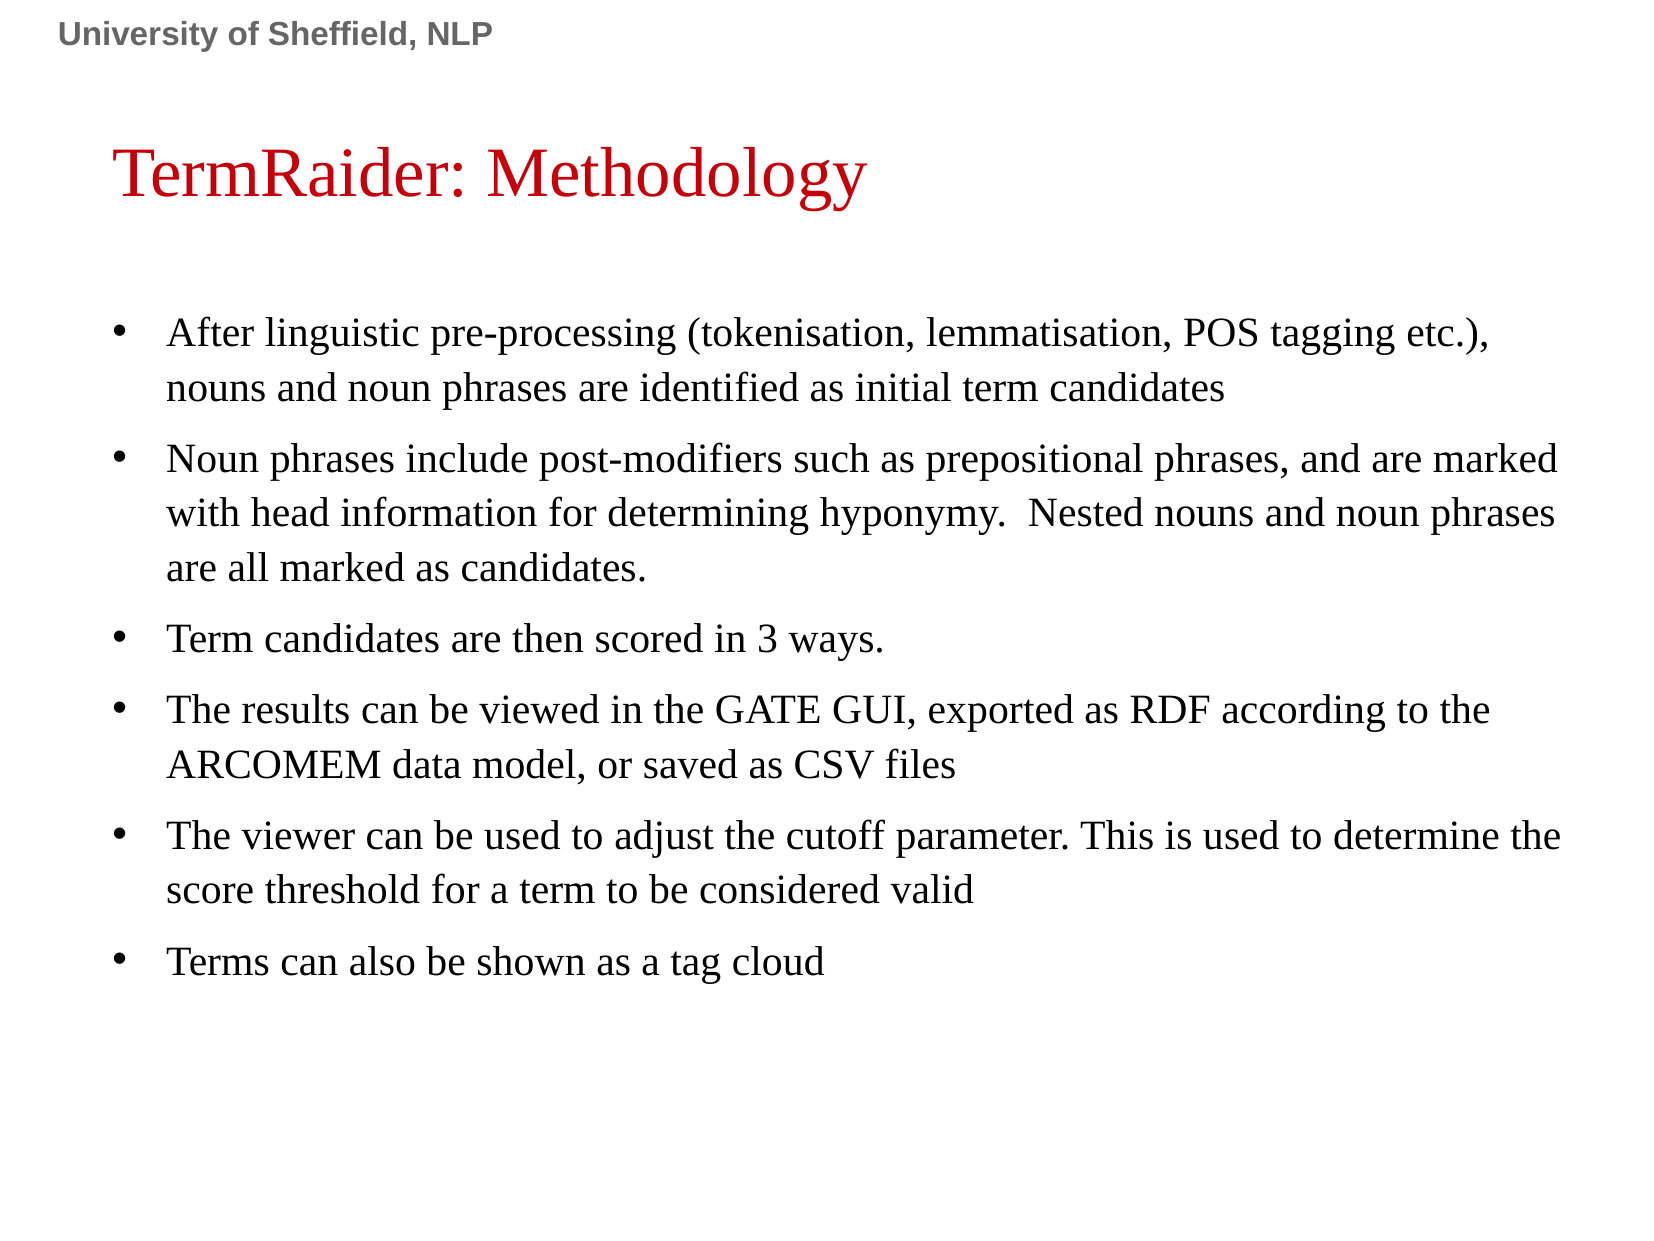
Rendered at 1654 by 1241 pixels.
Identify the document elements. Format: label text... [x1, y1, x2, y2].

title TermRaider: Methodology [97, 65, 1530, 272]
list After linguistic pre-processing (tokenisation, lemmatisation, POS tagging etc.), nouns and noun phrases are identified as initial term candidates Noun phrases include post-modifiers such as prepositional phrases, and are marked with head information for determining hyponymy. Nested nouns and noun phrases are all marked as candidates. Term candidates are then scored in 3 ways. The results can be viewed in the GATE GUI, exported as RDF according to the ARCOMEM data model, or saved as CSV files The viewer can be used to adjust the cutoff parameter. This is used to determine the score threshold for a term to be considered valid Terms can also be shown as a tag cloud [97, 292, 1586, 1220]
